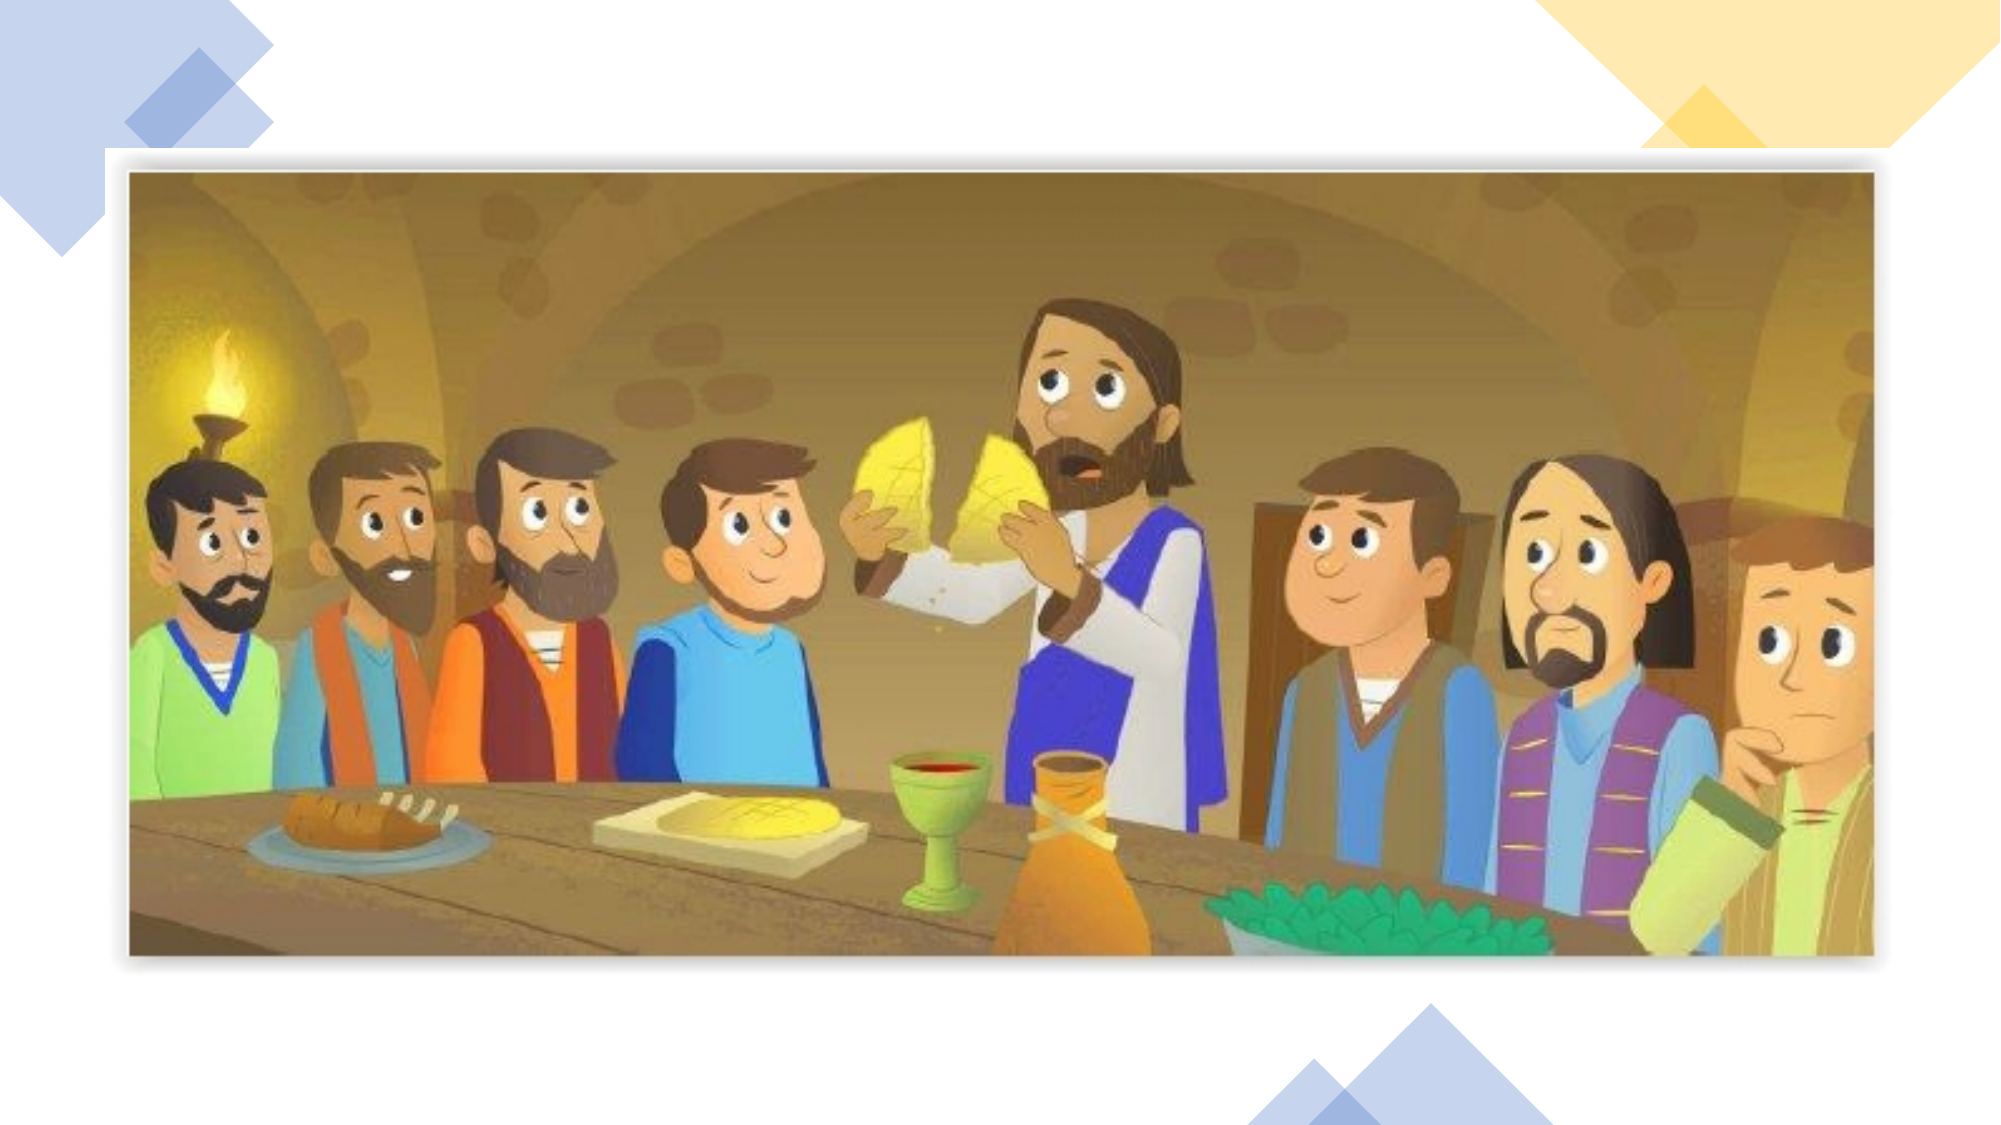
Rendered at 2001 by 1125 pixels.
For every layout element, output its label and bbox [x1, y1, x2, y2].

picture [105, 148, 1895, 977]
text_box [0, 0, 2000, 1125]
